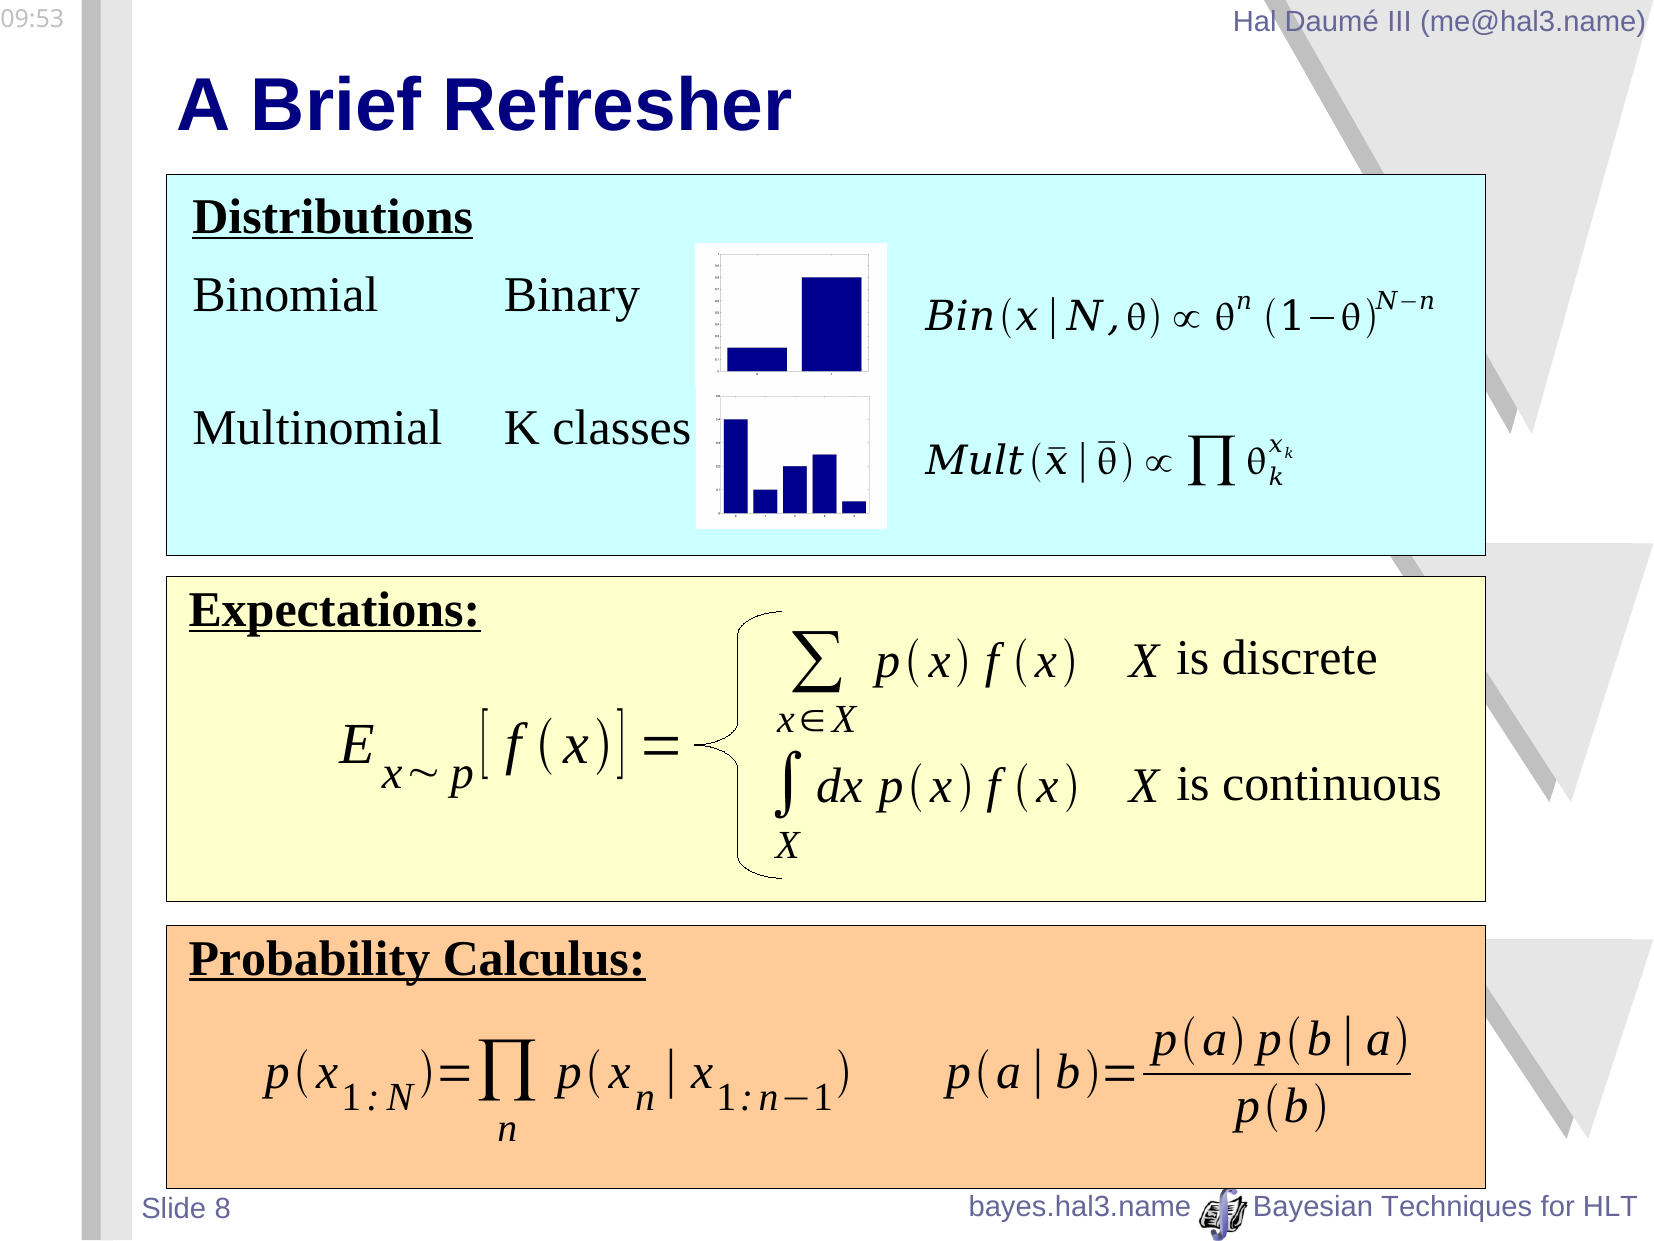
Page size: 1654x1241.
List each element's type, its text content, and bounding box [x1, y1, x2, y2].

chart [919, 286, 1441, 343]
chart [761, 623, 1165, 871]
text_box Expectations: [188, 582, 660, 648]
text_box Probability Calculus: [188, 930, 660, 996]
text_box is continuous [1176, 756, 1443, 817]
chart [919, 429, 1300, 491]
list Distributions Binomial Binary Multinomial K classes [180, 188, 1512, 569]
text_box [166, 576, 1486, 902]
text_box [166, 925, 1486, 1189]
text_box [166, 174, 1486, 556]
chart [330, 705, 691, 802]
picture [695, 243, 887, 529]
picture [1198, 1189, 1248, 1241]
title A Brief Refresher [176, 44, 1509, 166]
chart [252, 1010, 1421, 1152]
text_box is discrete [1176, 629, 1379, 691]
